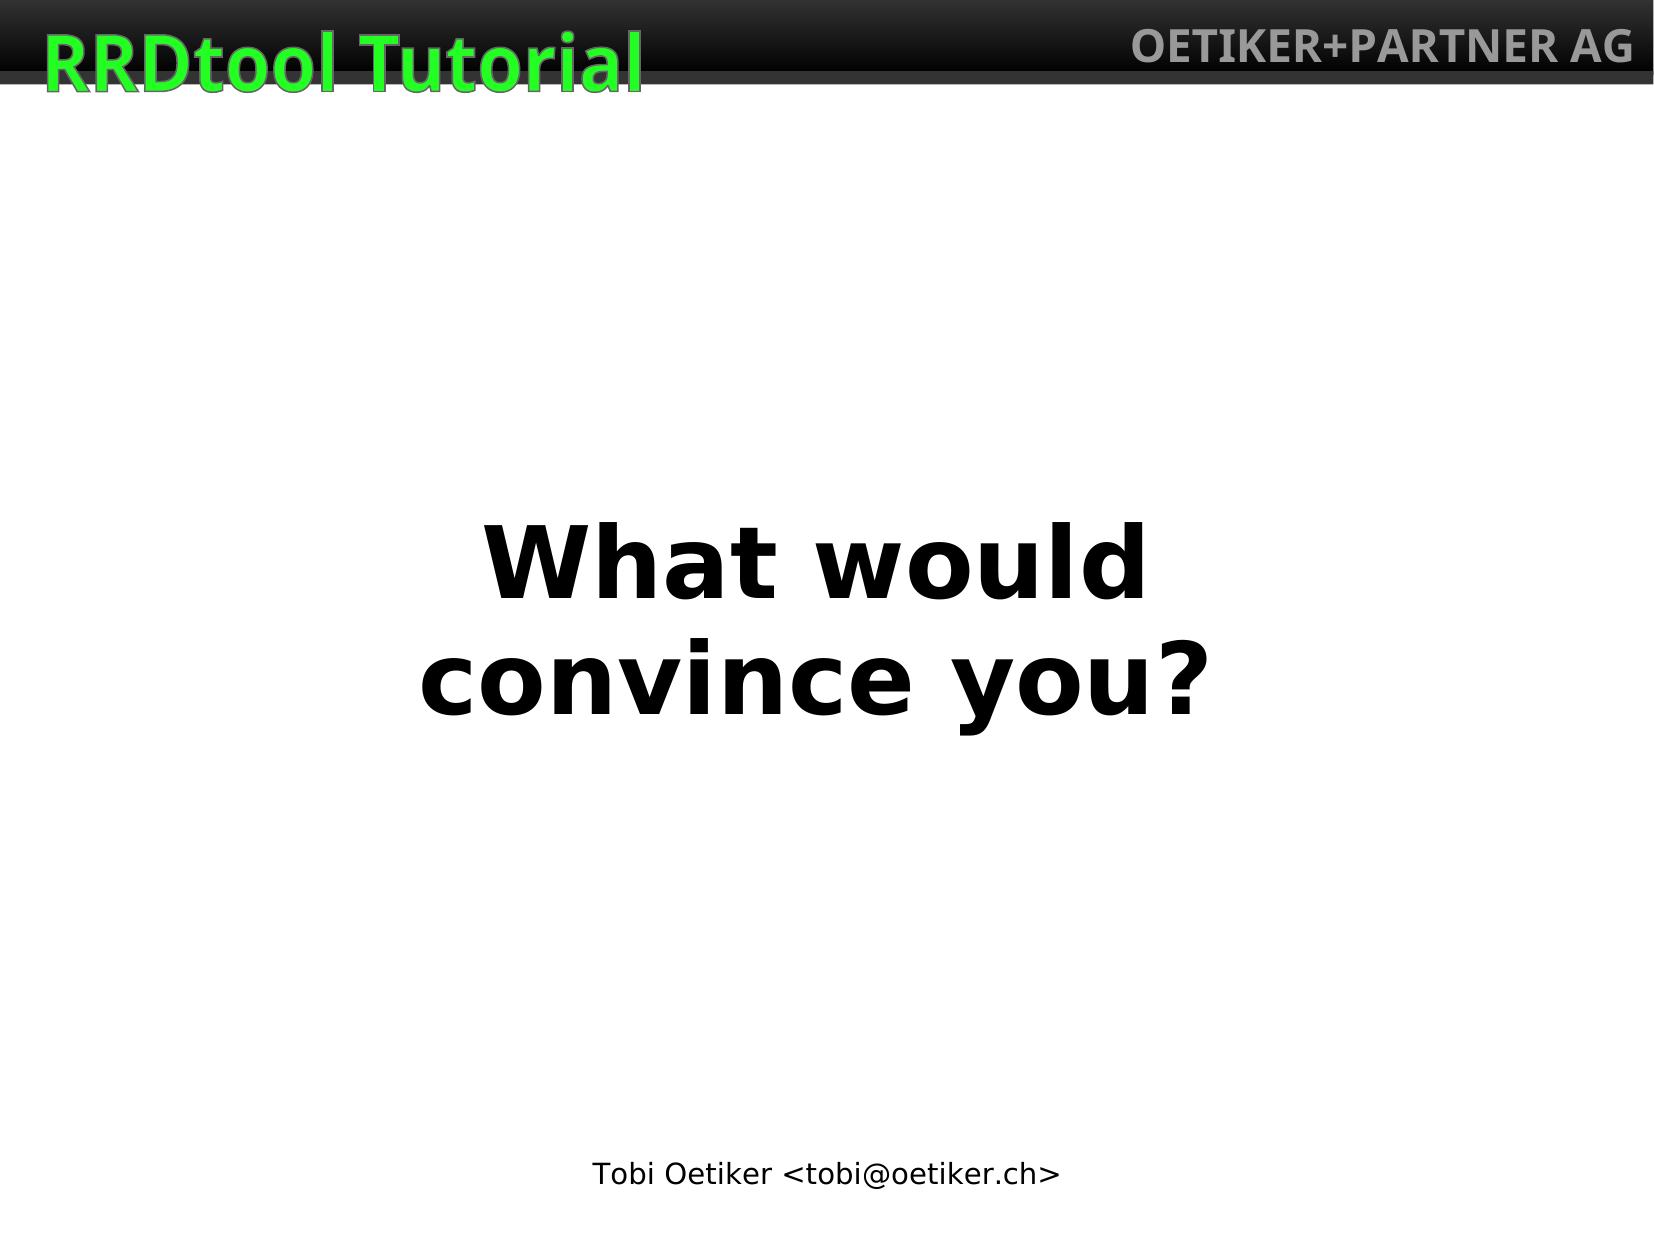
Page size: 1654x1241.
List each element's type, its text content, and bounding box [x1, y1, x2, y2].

title What would convince you? [47, 505, 1586, 739]
